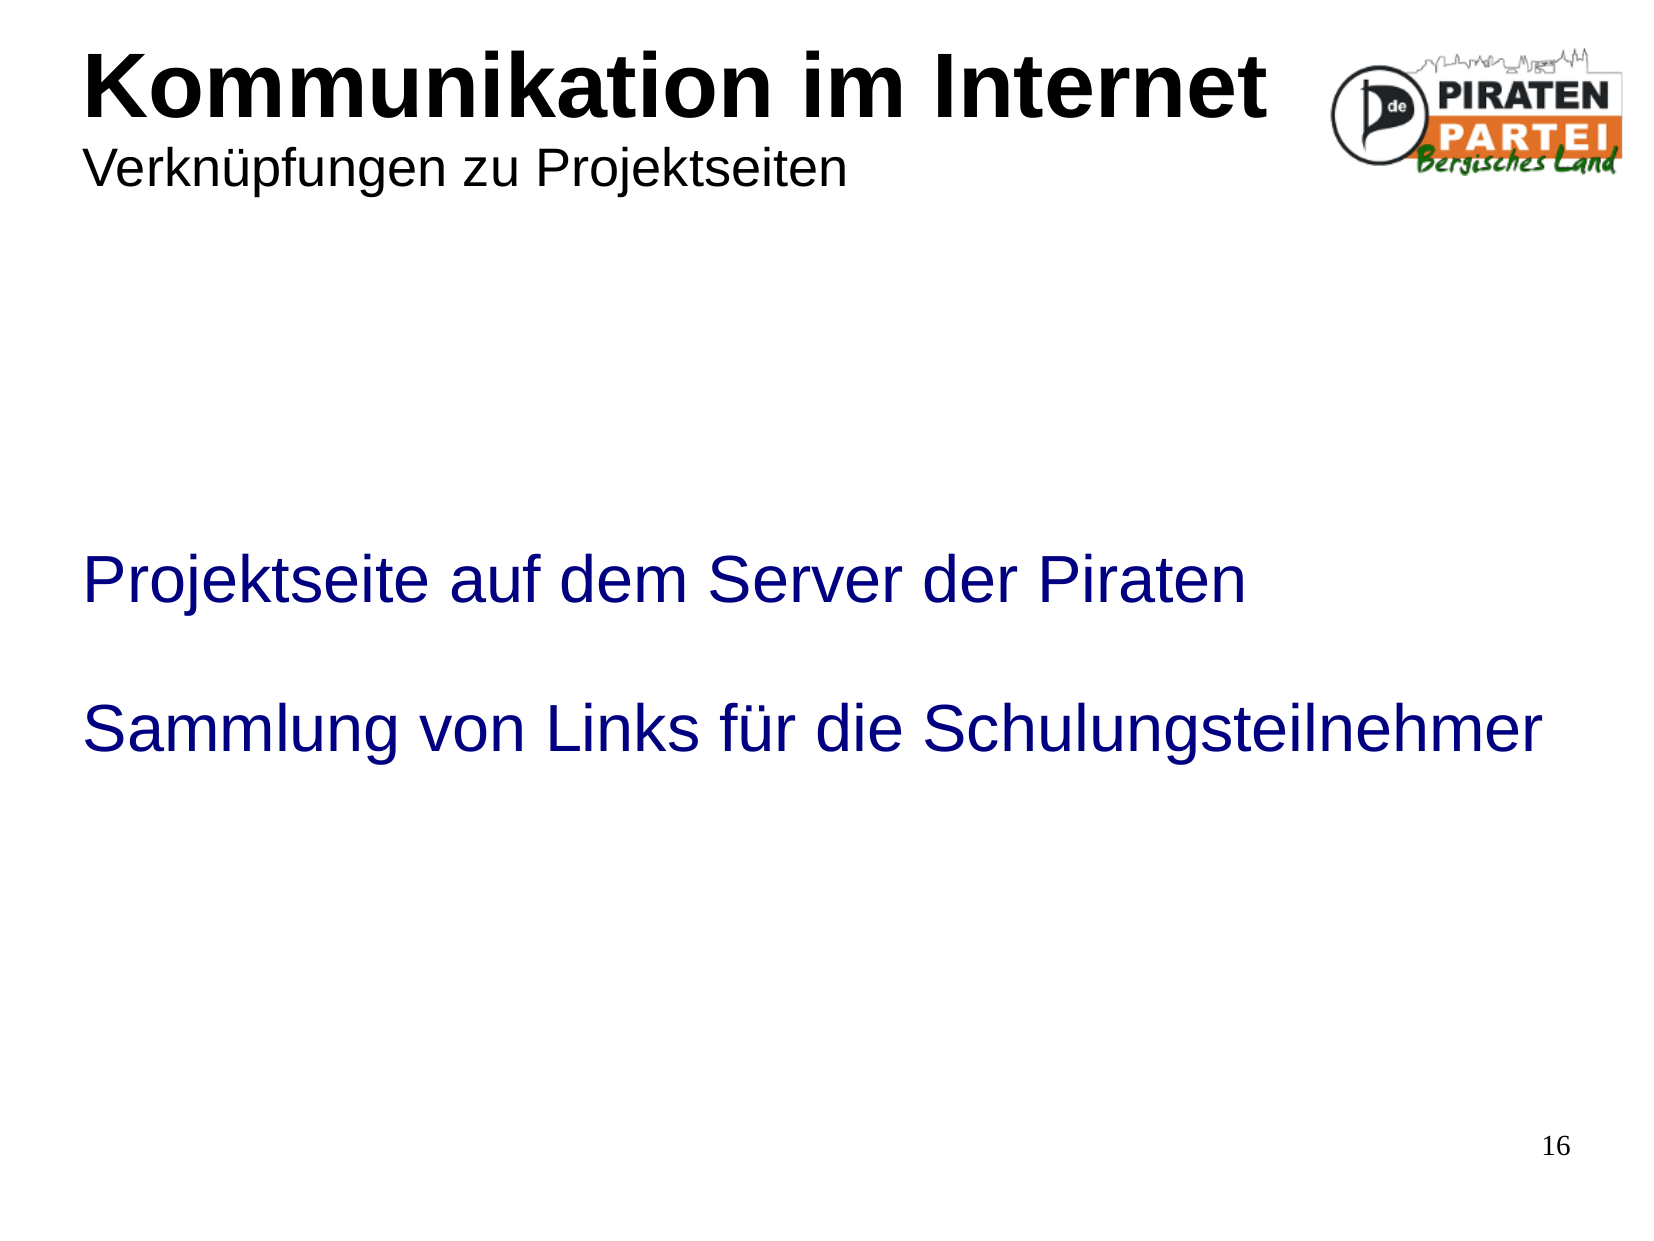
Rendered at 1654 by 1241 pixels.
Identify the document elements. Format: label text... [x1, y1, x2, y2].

subtitle Projektseite auf dem Server der Piraten Sammlung von Links für die Schulungsteilnehmer [82, 206, 1571, 1102]
picture [1328, 47, 1625, 176]
title Kommunikation im Internet Verknüpfungen zu Projektseiten [82, 34, 1571, 198]
